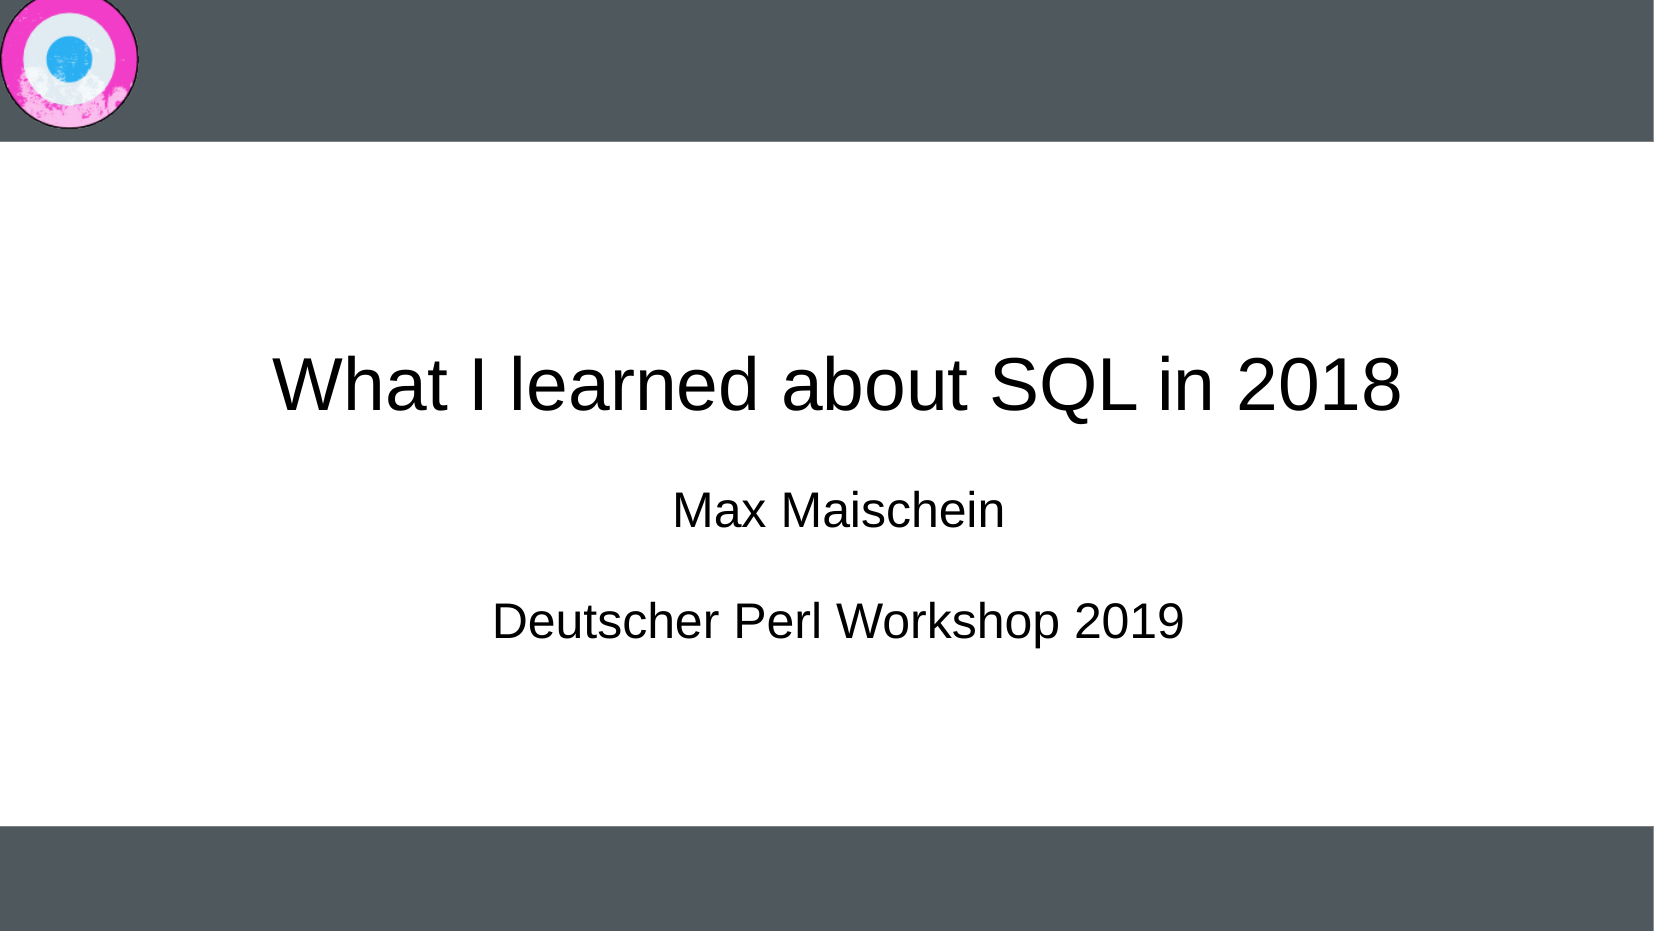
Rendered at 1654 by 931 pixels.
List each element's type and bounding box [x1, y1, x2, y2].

picture [0, 0, 228, 148]
